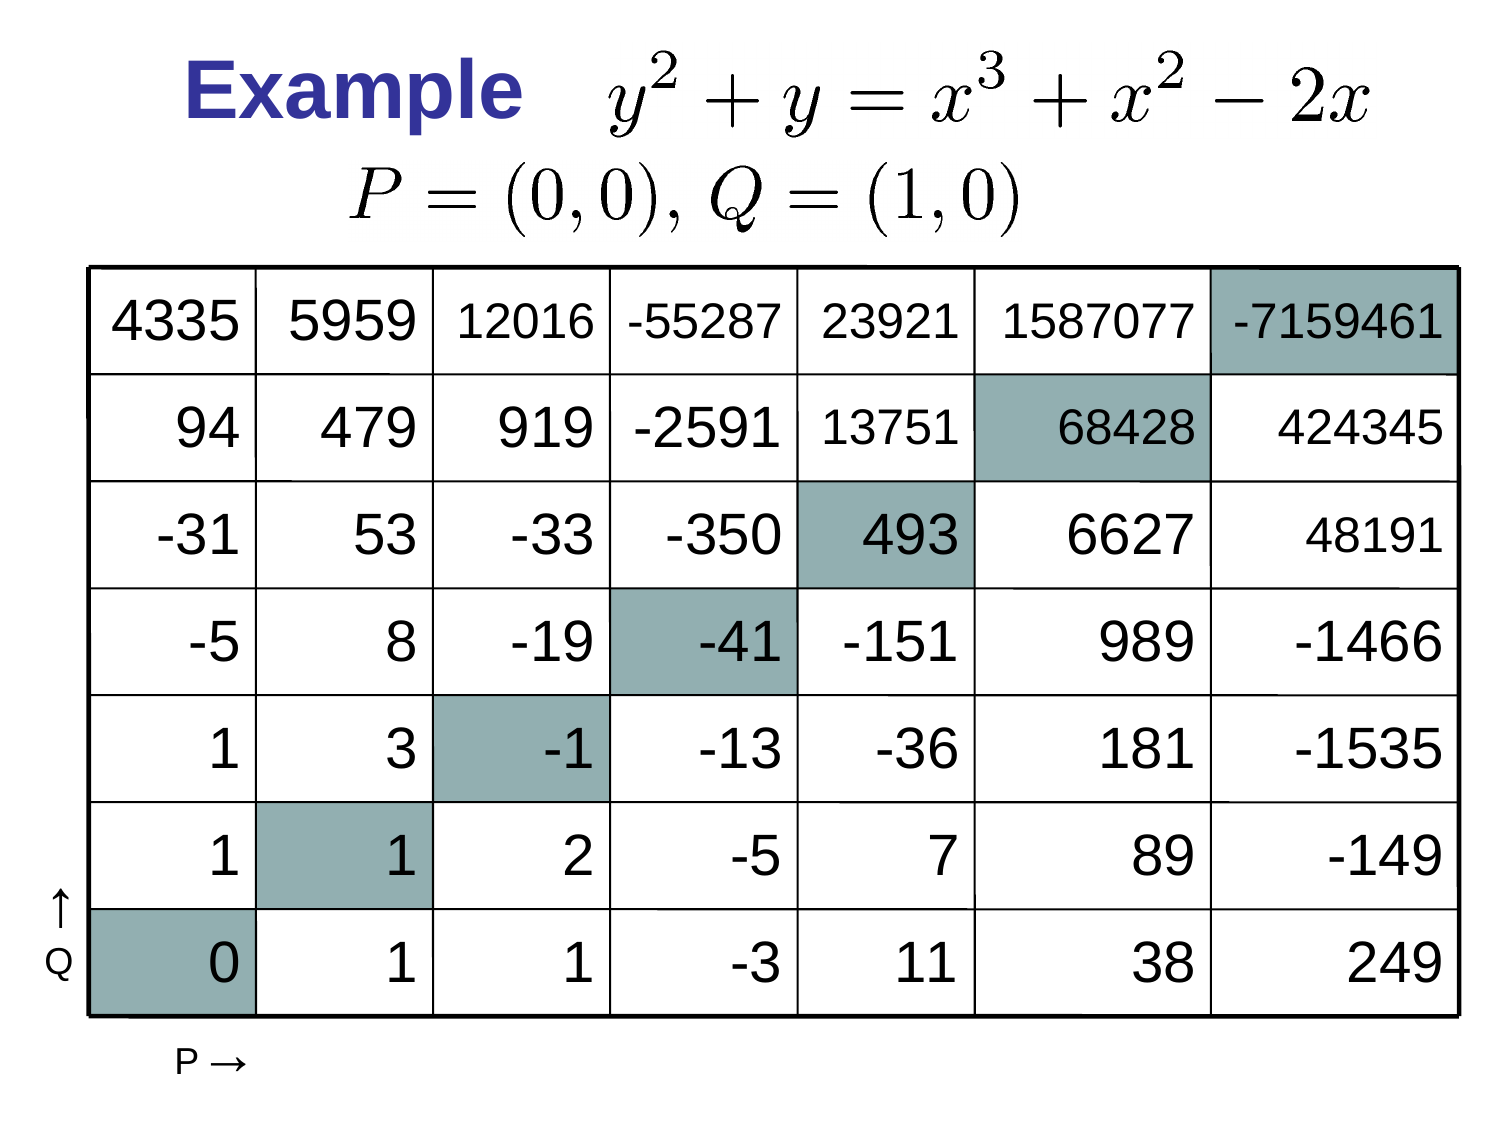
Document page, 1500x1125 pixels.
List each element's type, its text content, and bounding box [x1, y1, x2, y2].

text_box 13751 [799, 376, 973, 480]
text_box 68428 [976, 376, 1209, 480]
text_box -1 [434, 697, 609, 801]
text_box 1 [92, 804, 254, 908]
text_box -5 [612, 804, 796, 908]
text_box -2591 [611, 376, 796, 480]
text_box -1466 [1212, 590, 1456, 694]
text_box -7159461 [1212, 270, 1456, 373]
text_box -149 [1212, 804, 1456, 908]
text_box -55287 [611, 270, 796, 373]
text_box -13 [612, 697, 796, 801]
text_box 2 [435, 804, 609, 908]
title Example [64, 30, 644, 149]
text_box ↑ Q [29, 857, 93, 991]
text_box 1 [257, 911, 432, 1013]
text_box 94 [91, 376, 254, 480]
text_box 1 [257, 804, 431, 908]
text_box 919 [434, 376, 608, 480]
text_box -33 [434, 483, 608, 587]
text_box 7 [799, 804, 973, 908]
text_box 1587077 [976, 270, 1209, 373]
text_box 53 [257, 483, 431, 587]
text_box -1535 [1212, 697, 1456, 801]
text_box 989 [976, 590, 1209, 694]
text_box 1 [92, 697, 254, 801]
text_box 479 [257, 376, 431, 480]
text_box 1 [435, 911, 609, 1013]
text_box 23921 [799, 270, 973, 373]
text_box 493 [799, 483, 973, 587]
text_box 5959 [257, 270, 431, 373]
text_box 424345 [1212, 376, 1456, 480]
text_box -350 [612, 483, 796, 587]
text_box 48191 [1212, 483, 1456, 587]
picture [348, 160, 1022, 242]
text_box -3 [612, 911, 796, 1013]
text_box P→ [159, 1014, 273, 1096]
text_box -19 [434, 590, 609, 694]
picture [608, 42, 1377, 139]
text_box -36 [799, 697, 973, 801]
text_box -41 [612, 590, 796, 694]
text_box -31 [91, 483, 254, 587]
text_box 3 [257, 697, 431, 801]
text_box 4335 [91, 270, 254, 373]
text_box 181 [976, 697, 1209, 801]
text_box 38 [976, 911, 1209, 1014]
text_box 12016 [434, 270, 608, 373]
text_box 8 [257, 590, 431, 694]
text_box 249 [1212, 911, 1456, 1014]
text_box 11 [799, 911, 973, 1013]
text_box 89 [976, 804, 1209, 908]
text_box 0 [92, 911, 254, 1013]
text_box 6627 [976, 483, 1209, 587]
text_box -151 [799, 590, 973, 694]
text_box -5 [91, 590, 254, 694]
